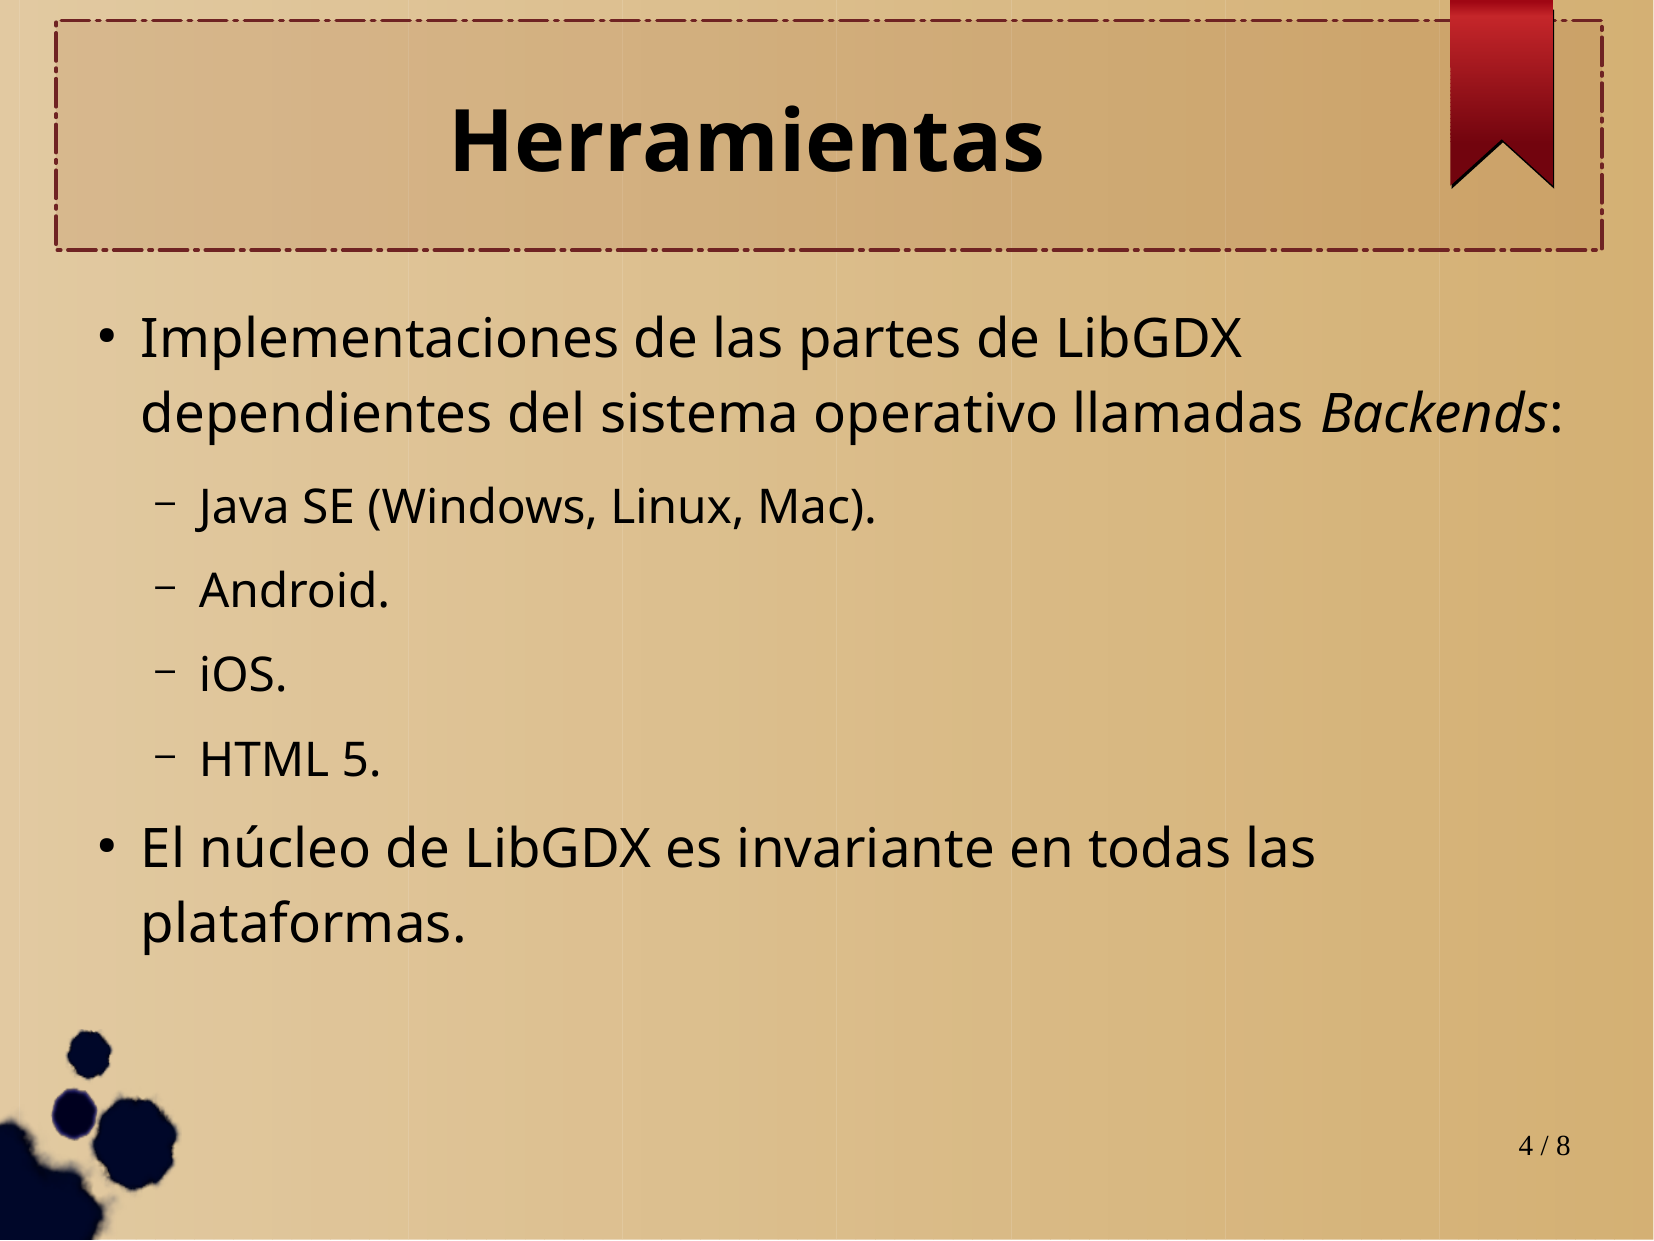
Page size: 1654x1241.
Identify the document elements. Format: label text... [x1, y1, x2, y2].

title Herramientas [82, 47, 1412, 229]
list Implementaciones de las partes de LibGDX dependientes del sistema operativo llamadas Backends: Java SE (Windows, Linux, Mac). Android. iOS. HTML 5. El núcleo de LibGDX es invariante en todas las plataformas. [82, 299, 1571, 1019]
